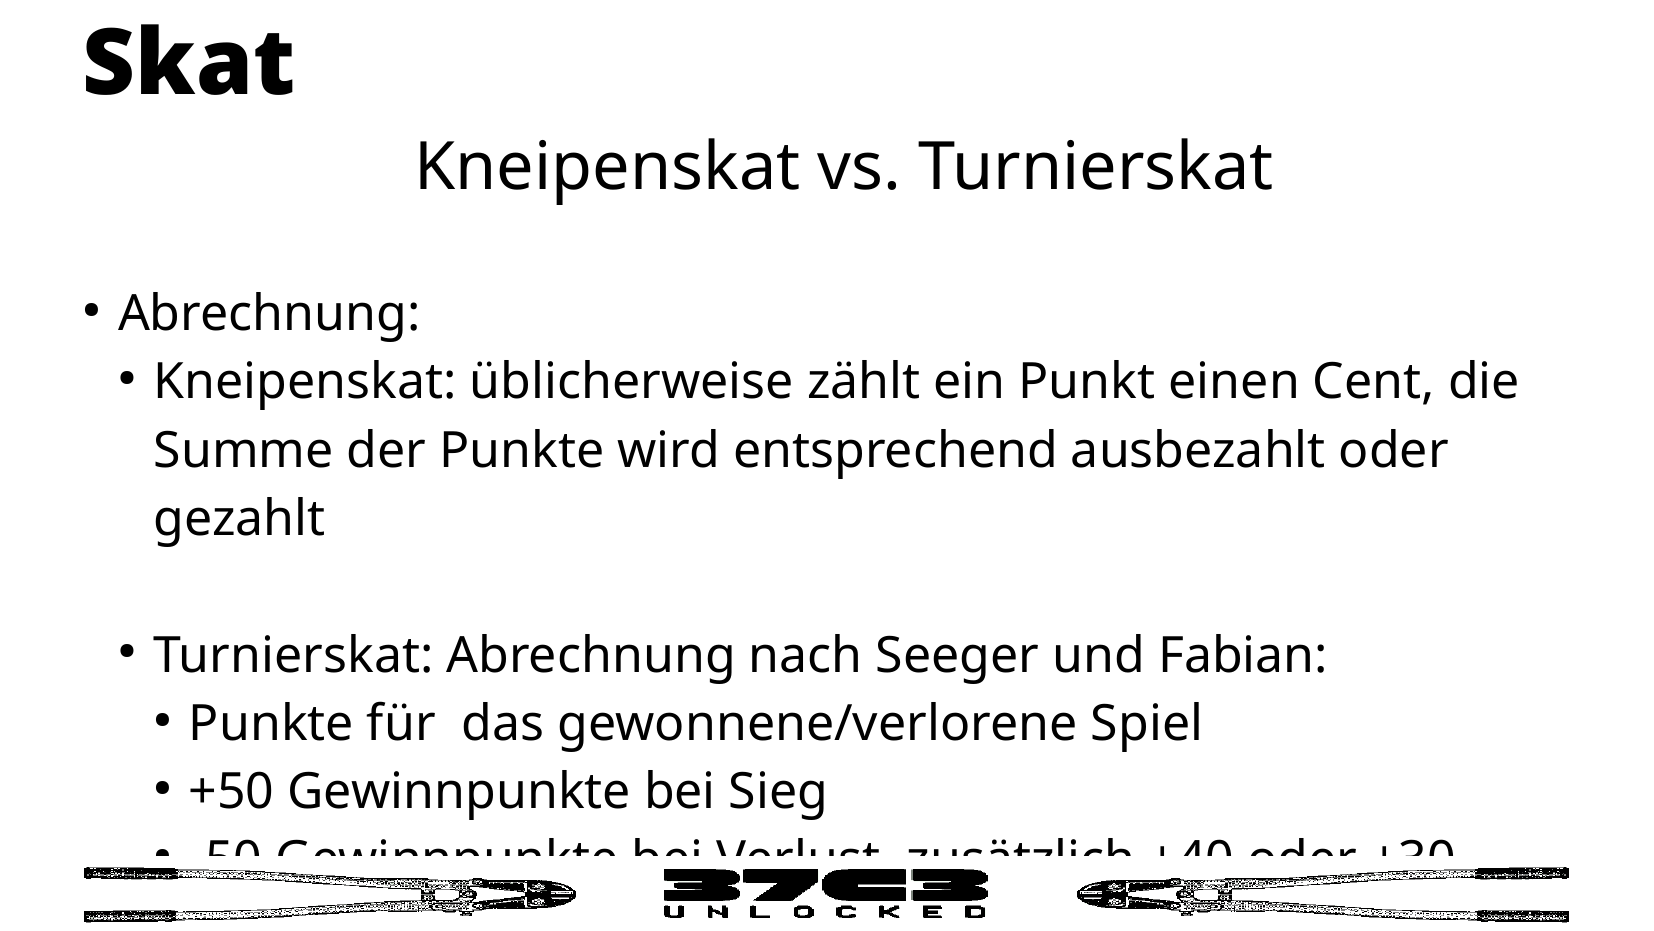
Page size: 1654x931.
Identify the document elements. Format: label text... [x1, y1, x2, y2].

subtitle Kneipenskat vs. Turnierskat Abrechnung: Kneipenskat: üblicherweise zählt ein Punkt einen Cent, die Summe der Punkte wird entsprechend ausbezahlt oder gezahlt Turnierskat: Abrechnung nach Seeger und Fabian: Punkte für das gewonnene/verlorene Spiel +50 Gewinnpunkte bei Sieg -50 Gewinnpunkte bei Verlust, zusätzlich +40 oder +30 Punkte für die Gegenspieler [82, 118, 1571, 856]
title Skat [82, 0, 1571, 118]
picture [0, 856, 1654, 931]
